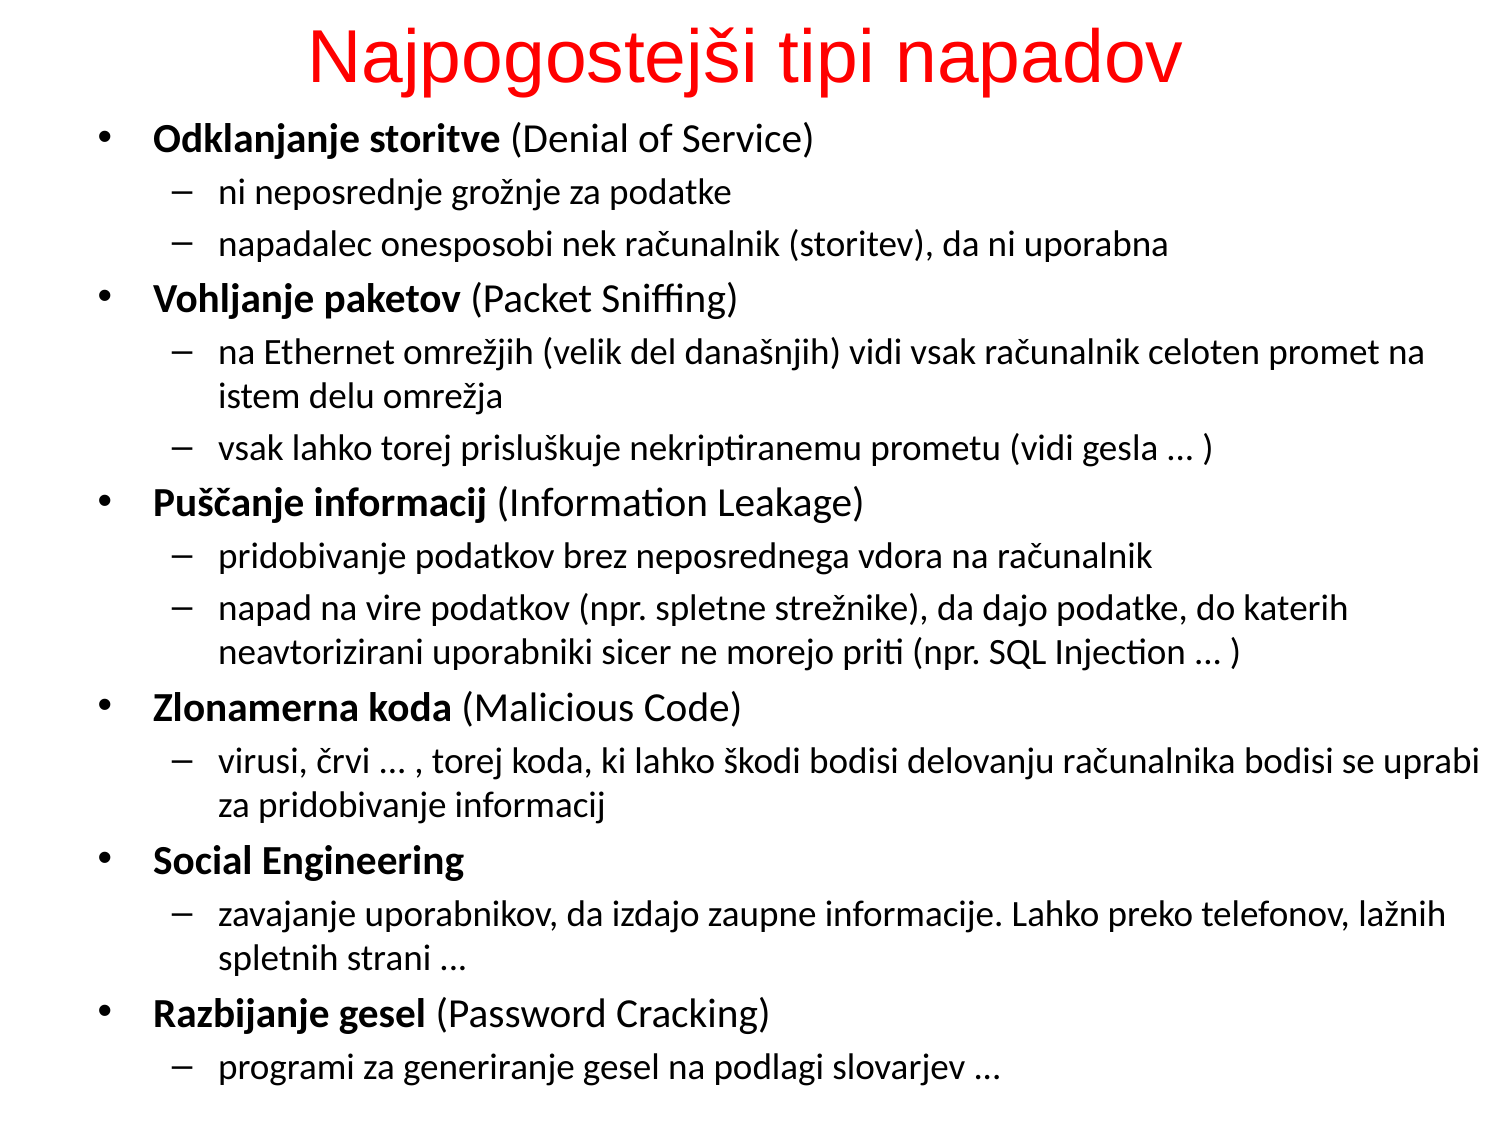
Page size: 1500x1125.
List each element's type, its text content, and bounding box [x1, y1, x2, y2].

list Odklanjanje storitve (Denial of Service) ni neposrednje grožnje za podatke napadalec onesposobi nek računalnik (storitev), da ni uporabna Vohljanje paketov (Packet Sniffing) na Ethernet omrežjih (velik del današnjih) vidi vsak računalnik celoten promet na istem delu omrežja vsak lahko torej prisluškuje nekriptiranemu prometu (vidi gesla ... ) Puščanje informacij (Information Leakage) pridobivanje podatkov brez neposrednega vdora na računalnik napad na vire podatkov (npr. spletne strežnike), da dajo podatke, do katerih neavtorizirani uporabniki sicer ne morejo priti (npr. SQL Injection ... ) Zlonamerna koda (Malicious Code) virusi, črvi ... , torej koda, ki lahko škodi bodisi delovanju računalnika bodisi se uprabi za pridobivanje informacij Social Engineering zavajanje uporabnikov, da izdajo zaupne informacije. Lahko preko telefonov, lažnih spletnih strani ... Razbijanje gesel (Password Cracking) programi za generiranje gesel na podlagi slovarjev ... [82, 103, 1500, 1107]
title Najpogostejši tipi napadov [70, 0, 1421, 105]
